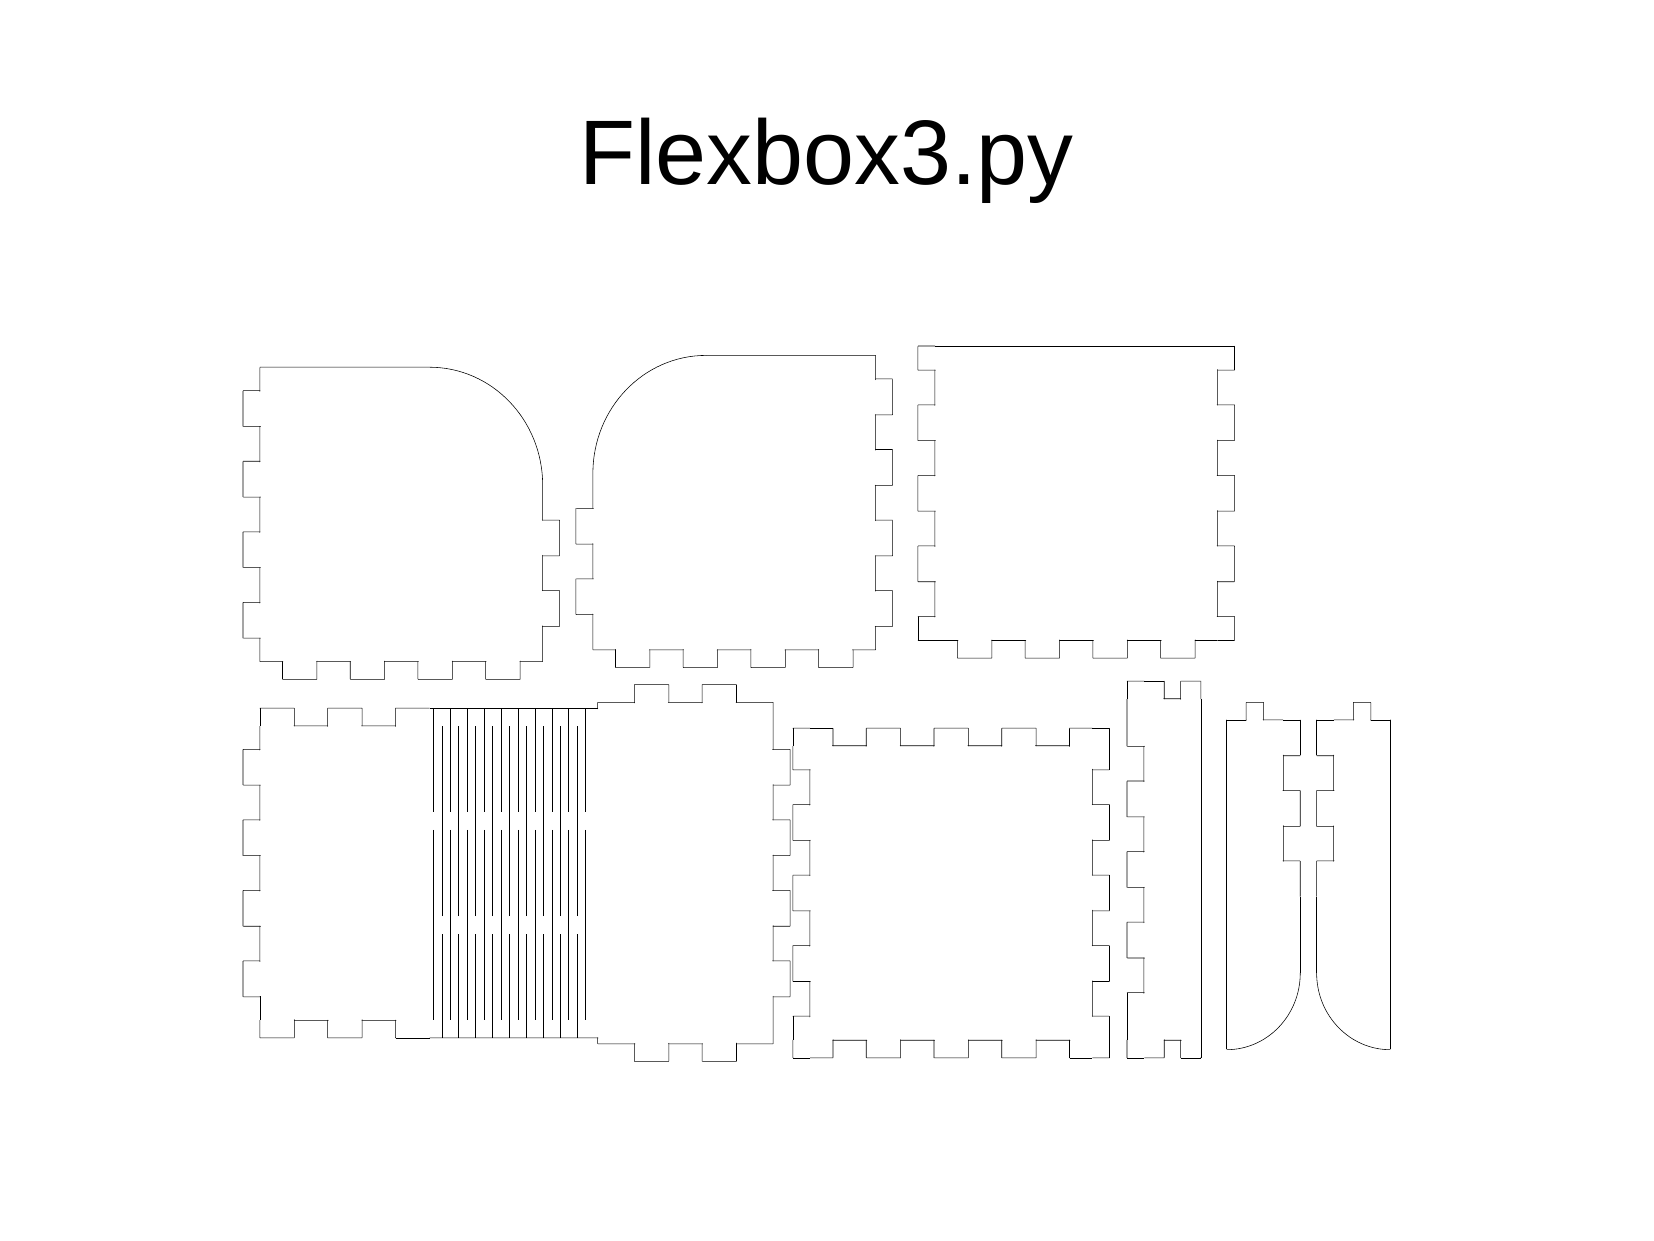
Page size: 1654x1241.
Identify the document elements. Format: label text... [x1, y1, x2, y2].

picture [226, 257, 1495, 1068]
title Flexbox3.py [82, 49, 1571, 257]
